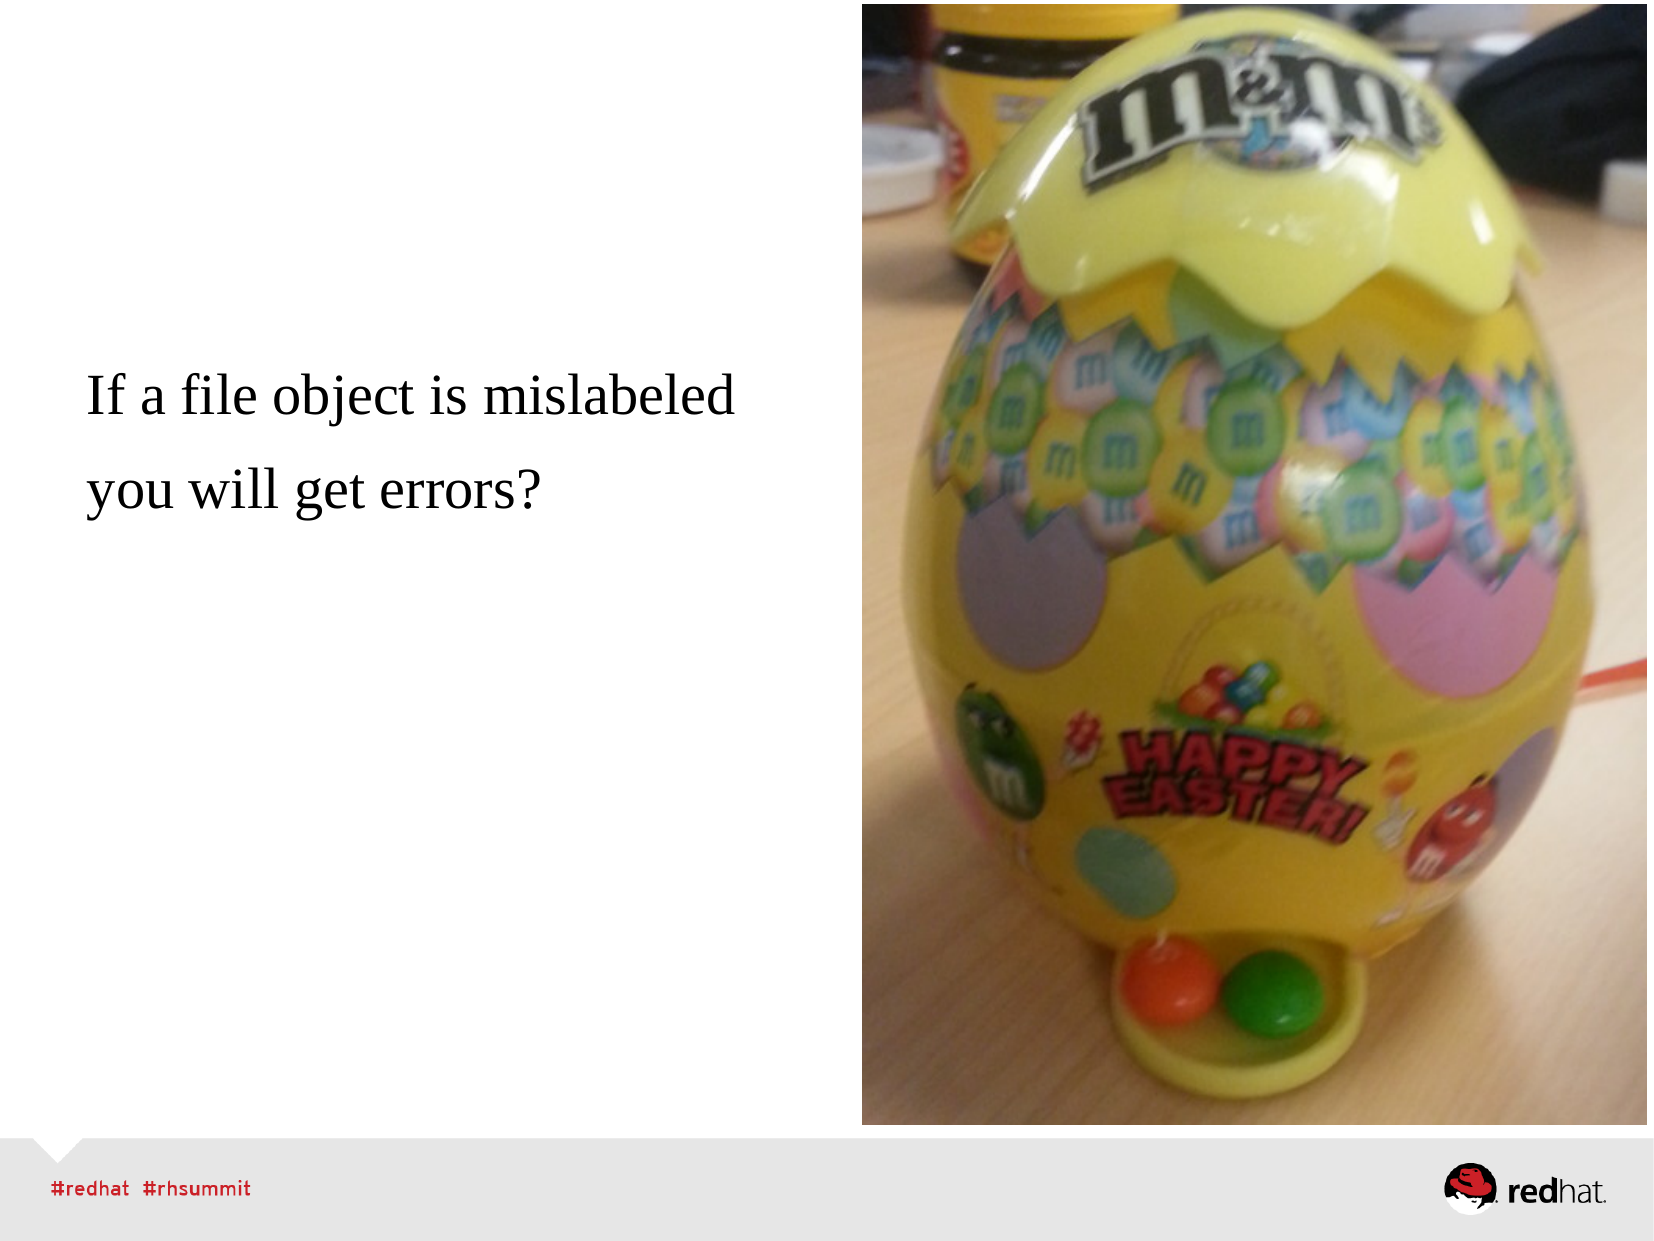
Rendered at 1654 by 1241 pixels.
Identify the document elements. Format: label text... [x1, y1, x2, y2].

list If a file object is mislabeled you will get errors? [86, 362, 1576, 1157]
picture [0, 0, 1654, 1241]
